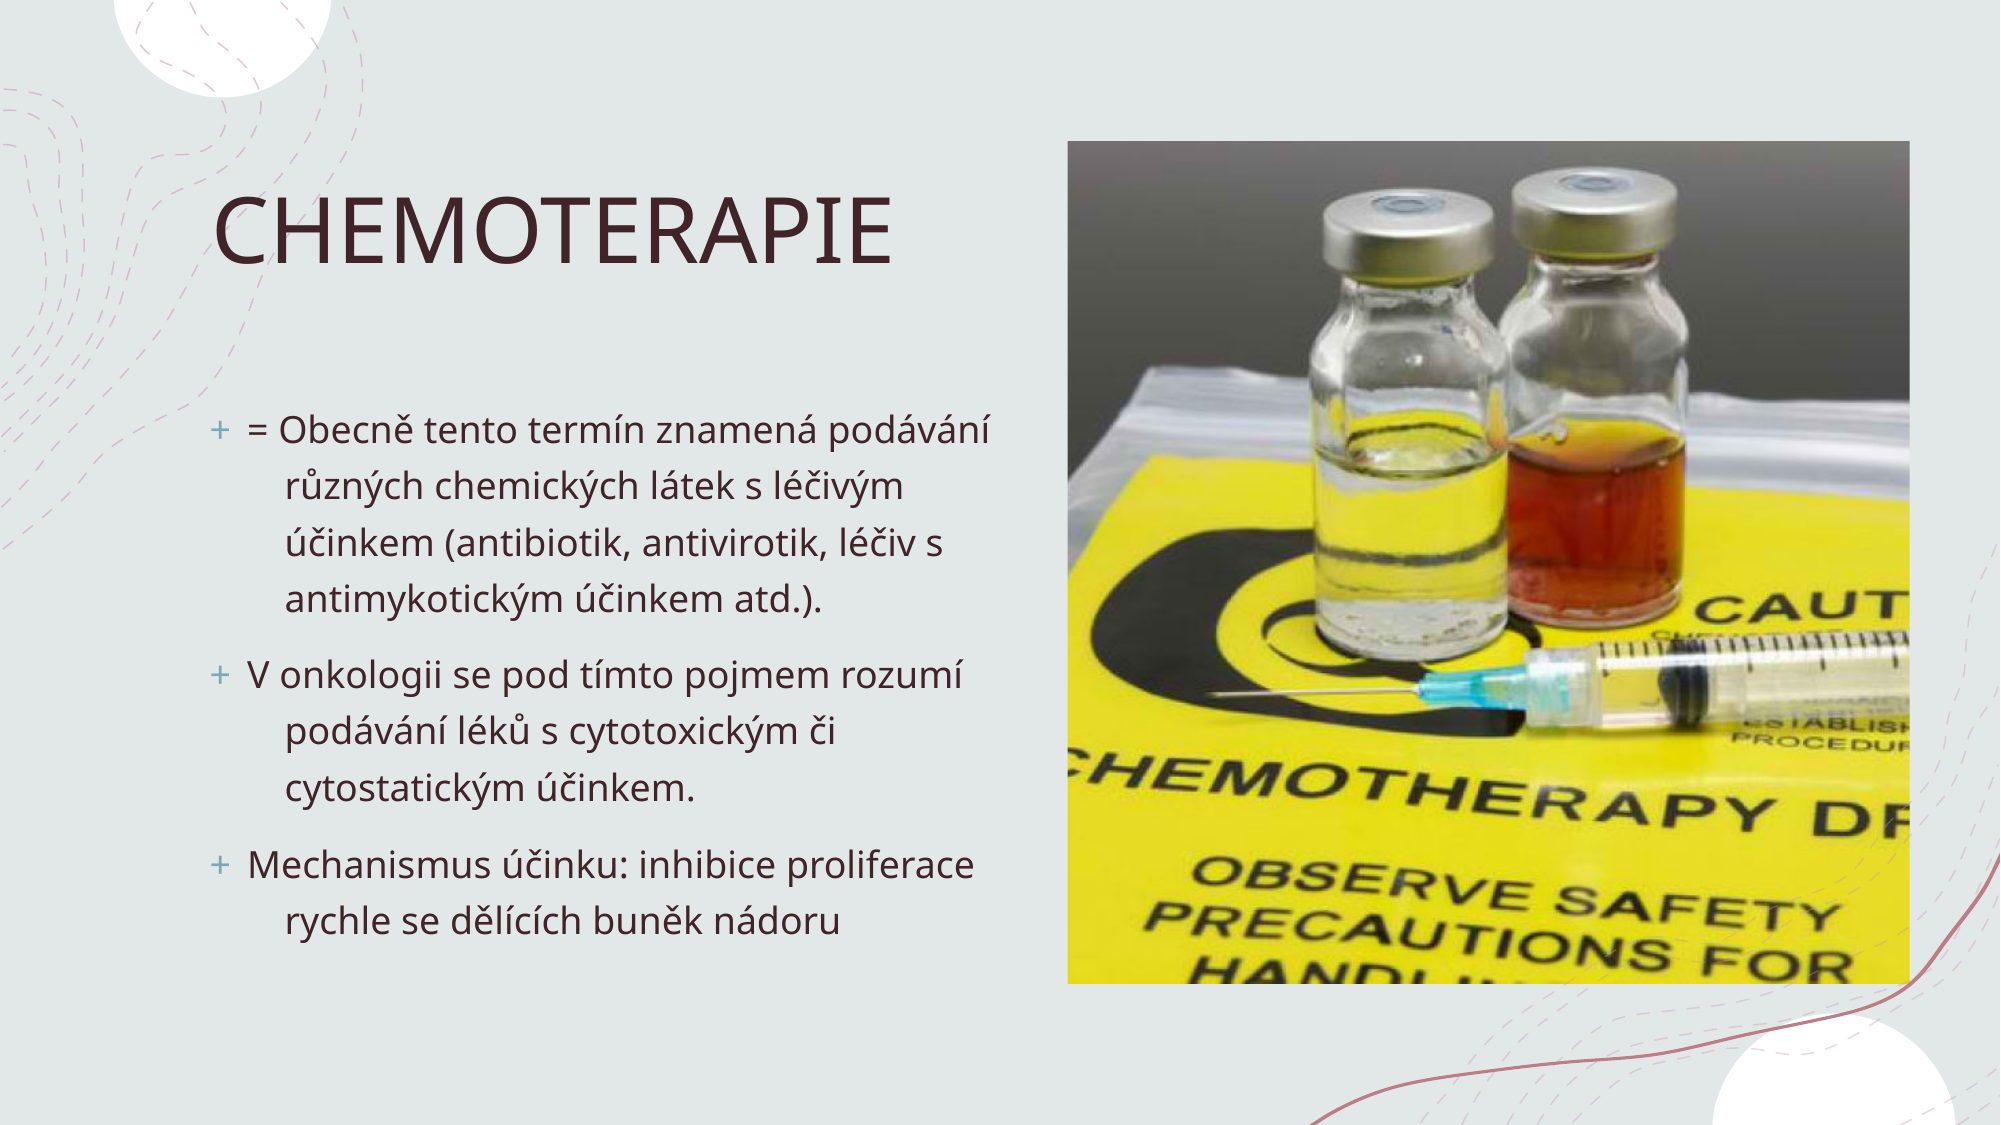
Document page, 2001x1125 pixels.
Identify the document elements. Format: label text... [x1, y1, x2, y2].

text_box [0, 0, 2000, 1125]
picture [1067, 141, 1910, 984]
title CHEMOTERAPIE [196, 91, 1015, 365]
list = Obecně tento termín znamená podávání různých chemických látek s léčivým účinkem (antibiotik, antivirotik, léčiv s antimykotickým účinkem atd.). V onkologii se pod tímto pojmem rozumí podávání léků s cytotoxickým či cytostatickým účinkem. Mechanismus účinku: inhibice proliferace rychle se dělících buněk nádoru [194, 391, 1013, 1003]
